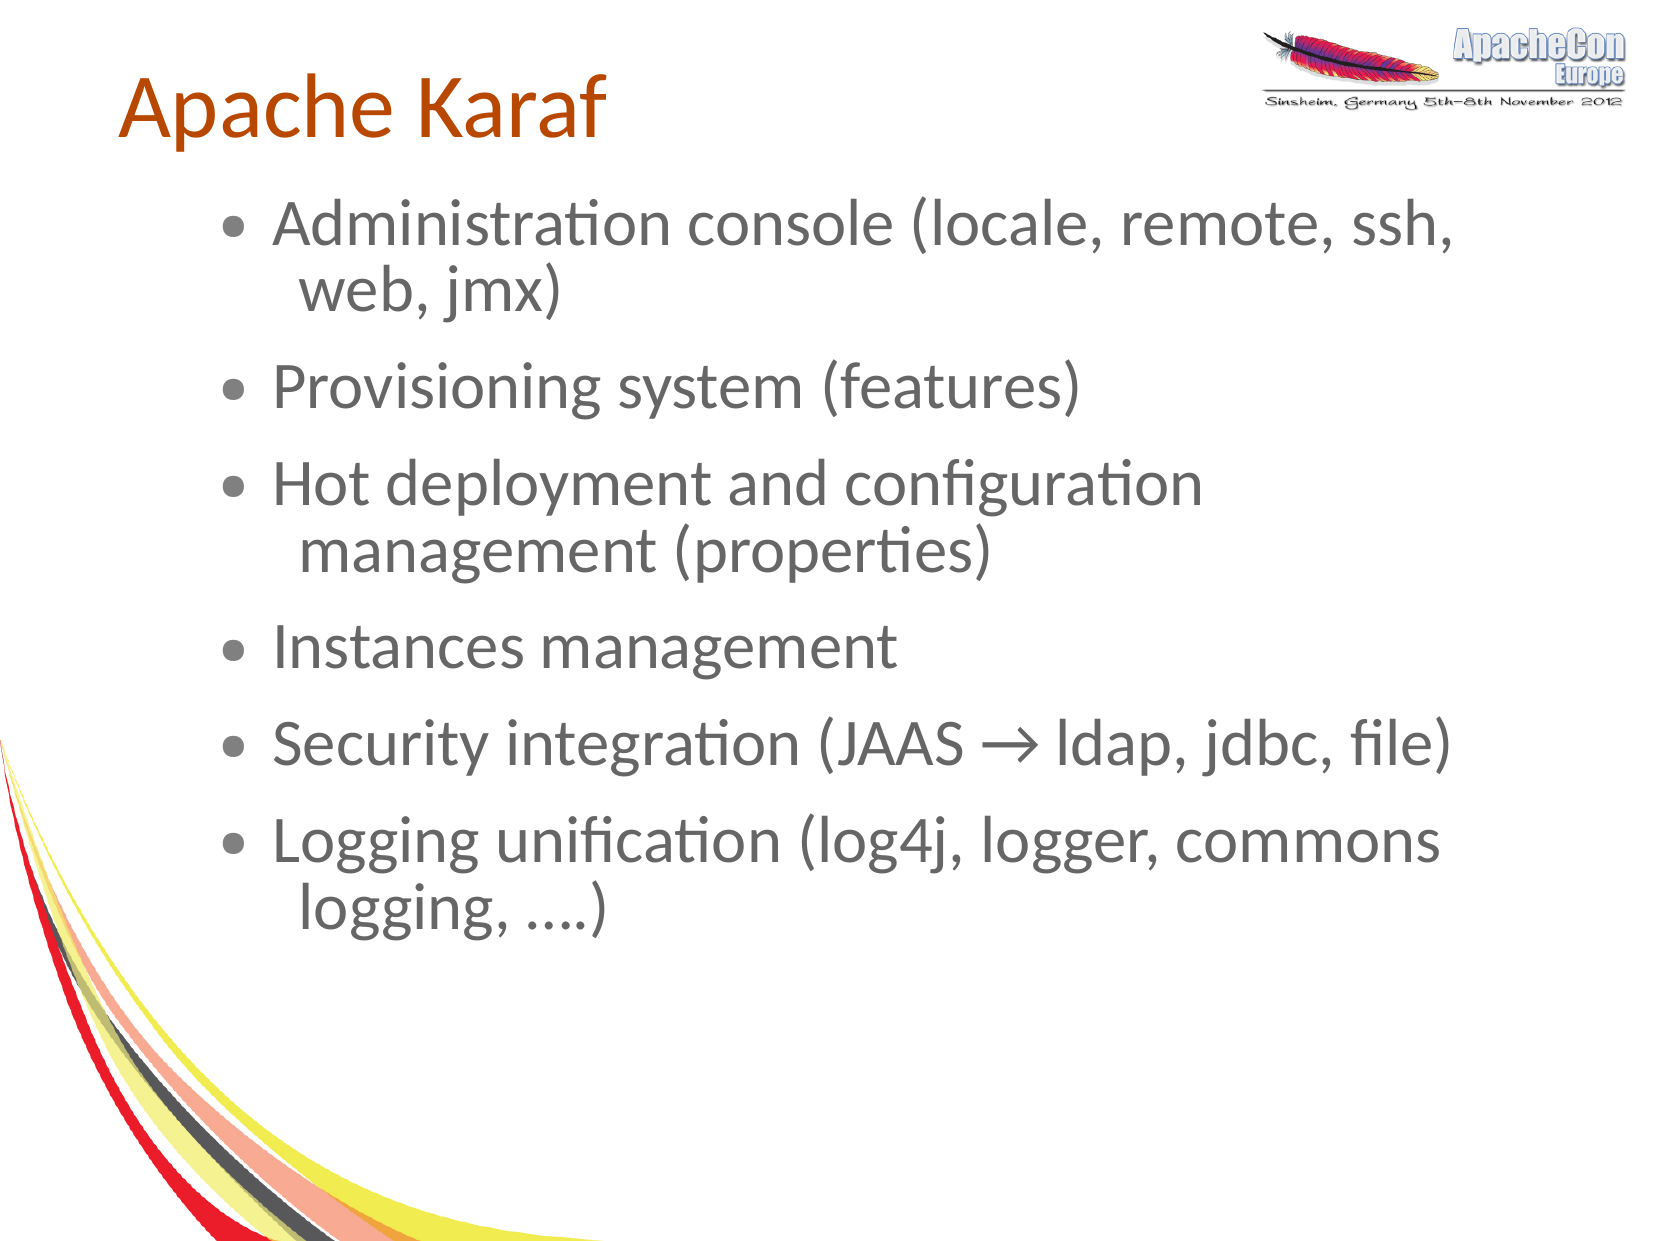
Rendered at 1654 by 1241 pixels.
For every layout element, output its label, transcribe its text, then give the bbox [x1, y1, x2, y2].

list Administration console (locale, remote, ssh, web, jmx) Provisioning system (features) Hot deployment and configuration management (properties) Instances management Security integration (JAAS → ldap, jdbc, file) Logging unification (log4j, logger, commons logging, ….) [147, 194, 1565, 1170]
title Apache Karaf [59, 59, 1418, 171]
picture [0, 0, 1654, 1241]
